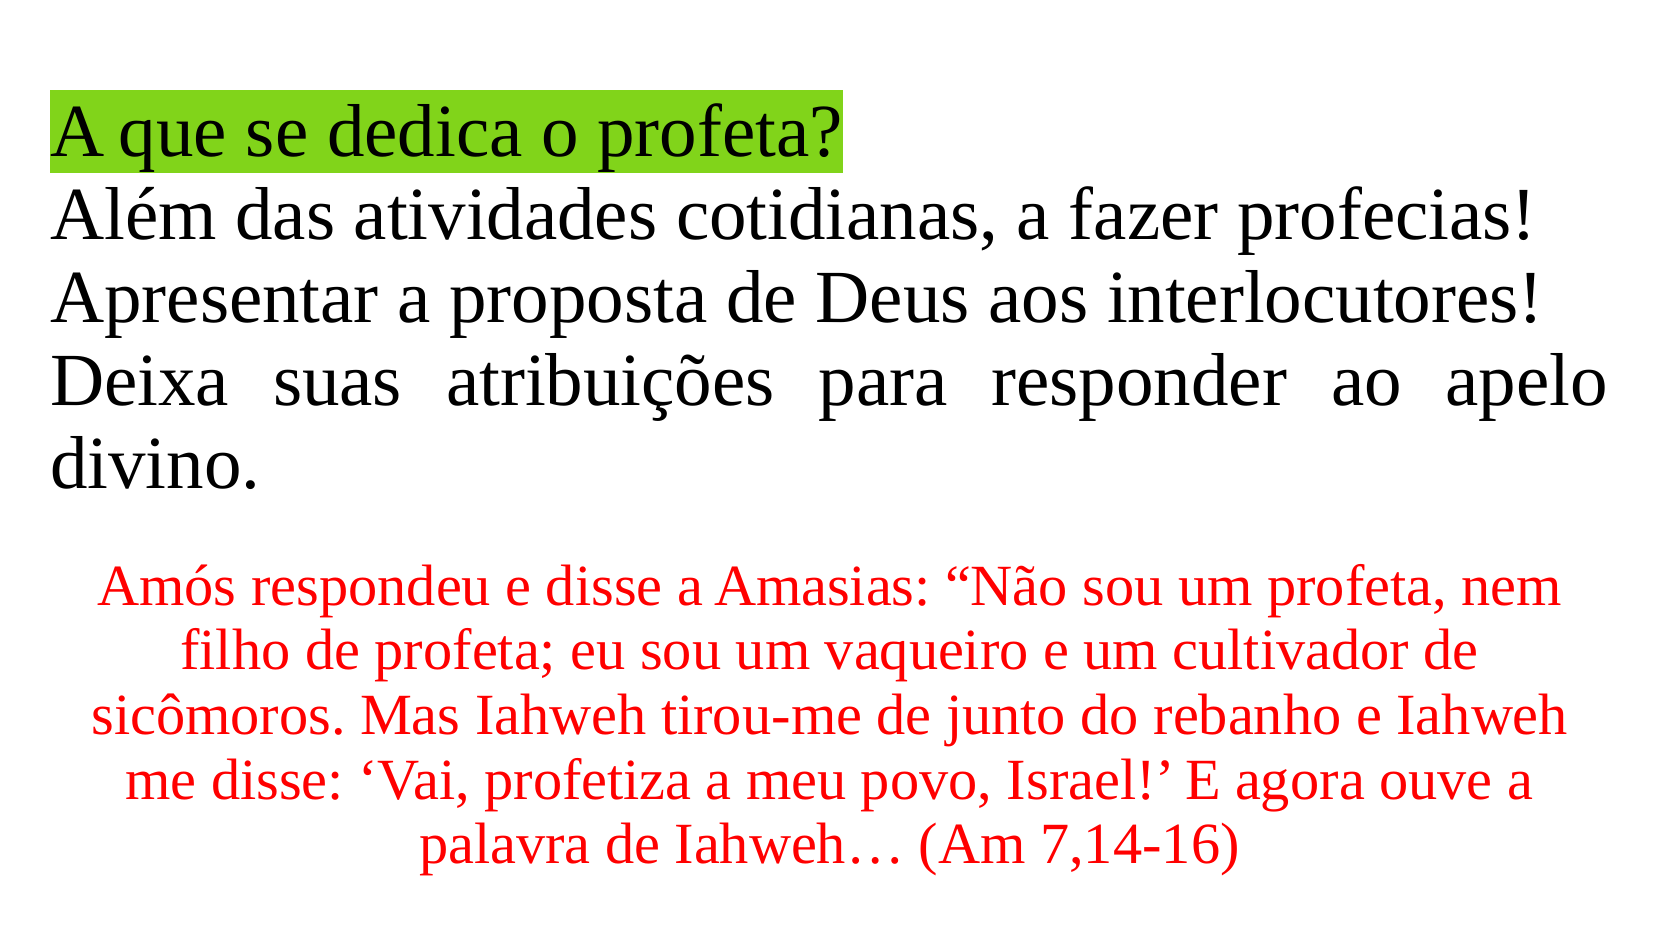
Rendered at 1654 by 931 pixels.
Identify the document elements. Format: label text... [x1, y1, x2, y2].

text_box A que se dedica o profeta? Além das atividades cotidianas, a fazer profecias! Apresentar a proposta de Deus aos interlocutores! Deixa suas atribuições para responder ao apelo divino. Amós respondeu e disse a Amasias: “Não sou um profeta, nem filho de profeta; eu sou um vaqueiro e um cultivador de sicômoros. Mas Iahweh tirou-me de junto do rebanho e Iahweh me disse: ‘Vai, profetiza a meu povo, Israel!’ E agora ouve a palavra de Iahweh… (Am 7,14-16) [35, 82, 1625, 884]
